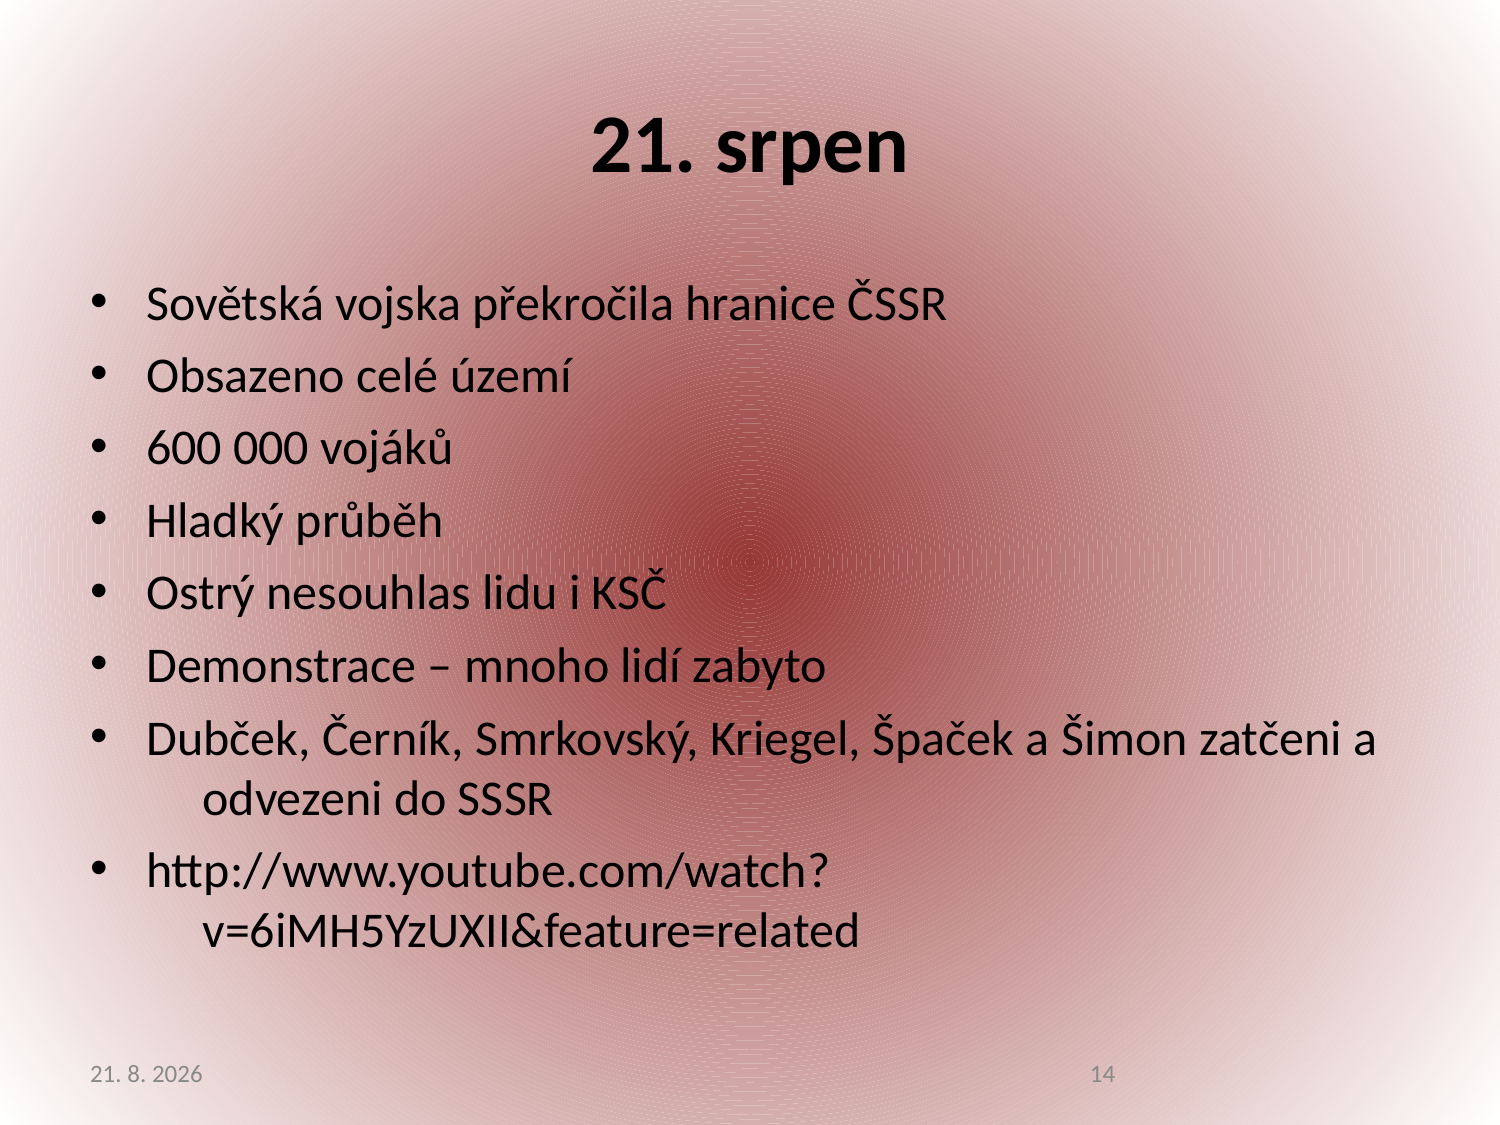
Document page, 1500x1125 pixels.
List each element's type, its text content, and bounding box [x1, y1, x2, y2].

text_box 14 [1074, 1042, 1426, 1103]
text_box 9.6.2013 [75, 1042, 426, 1103]
title 21. srpen [75, 45, 1426, 233]
list Sovětská vojska překročila hranice ČSSR Obsazeno celé území 600 000 vojáků Hladký průběh Ostrý nesouhlas lidu i KSČ Demonstrace – mnoho lidí zabyto Dubček, Černík, Smrkovský, Kriegel, Špaček a Šimon zatčeni a odvezeni do SSSR http://www.youtube.com/watch?v=6iMH5YzUXII&feature=related [75, 262, 1426, 1005]
